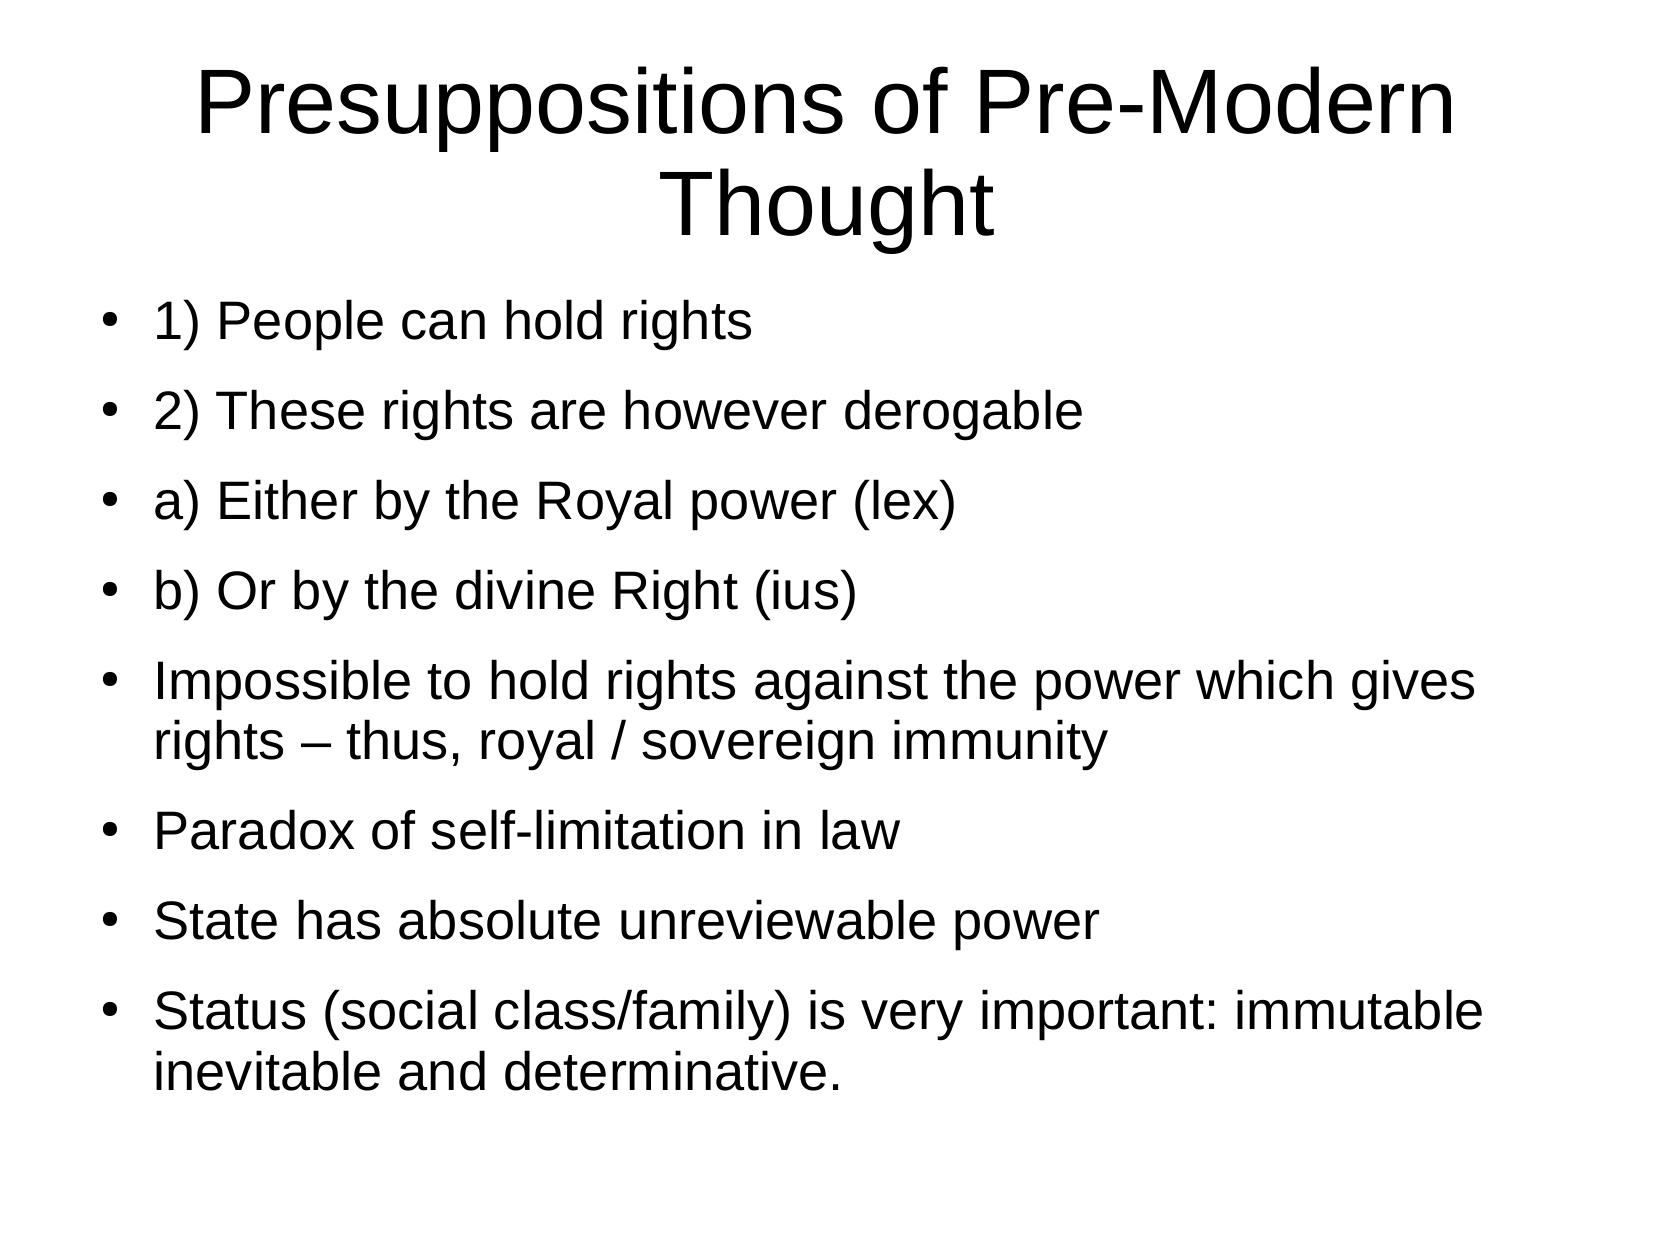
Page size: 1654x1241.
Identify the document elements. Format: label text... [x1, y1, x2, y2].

title Presuppositions of Pre-Modern Thought [82, 49, 1571, 257]
list 1) People can hold rights 2) These rights are however derogable a) Either by the Royal power (lex) b) Or by the divine Right (ius) Impossible to hold rights against the power which gives rights – thus, royal / sovereign immunity Paradox of self-limitation in law State has absolute unreviewable power Status (social class/family) is very important: immutable inevitable and determinative. [82, 290, 1571, 1109]
